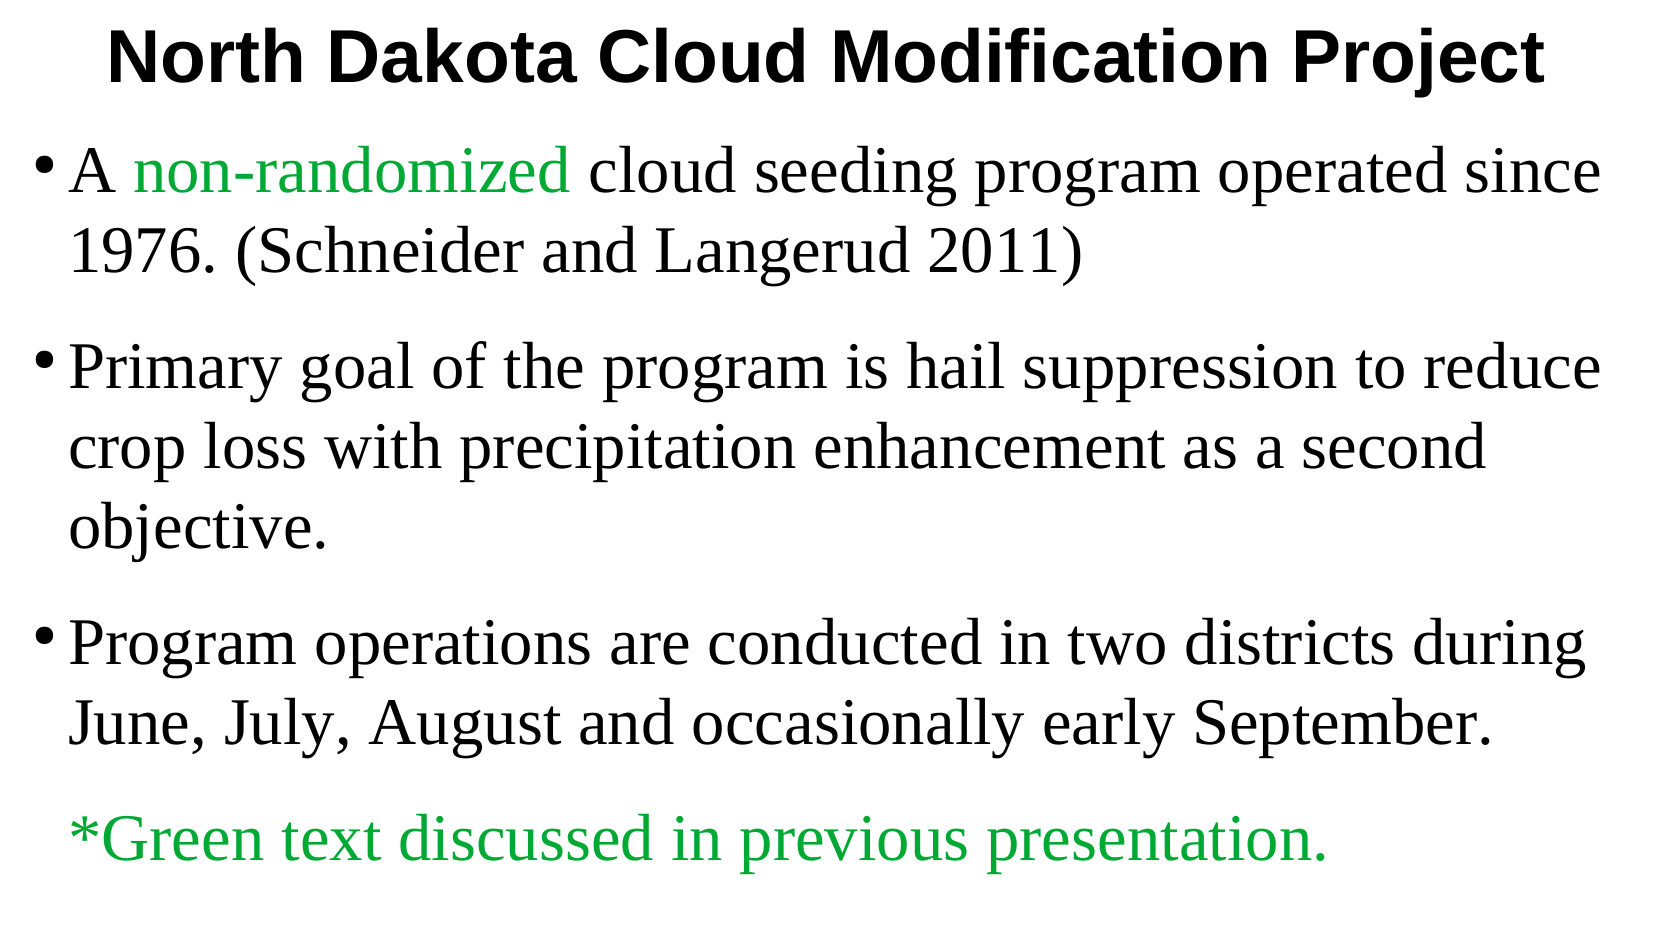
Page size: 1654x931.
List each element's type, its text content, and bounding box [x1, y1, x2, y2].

text_box A non-randomized cloud seeding program operated since 1976. (Schneider and Langerud 2011) Primary goal of the program is hail suppression to reduce crop loss with precipitation enhancement as a second objective. Program operations are conducted in two districts during June, July, August and occasionally early September. *Green text discussed in previous presentation. [18, 118, 1645, 882]
title North Dakota Cloud Modification Project [0, 5, 1654, 112]
